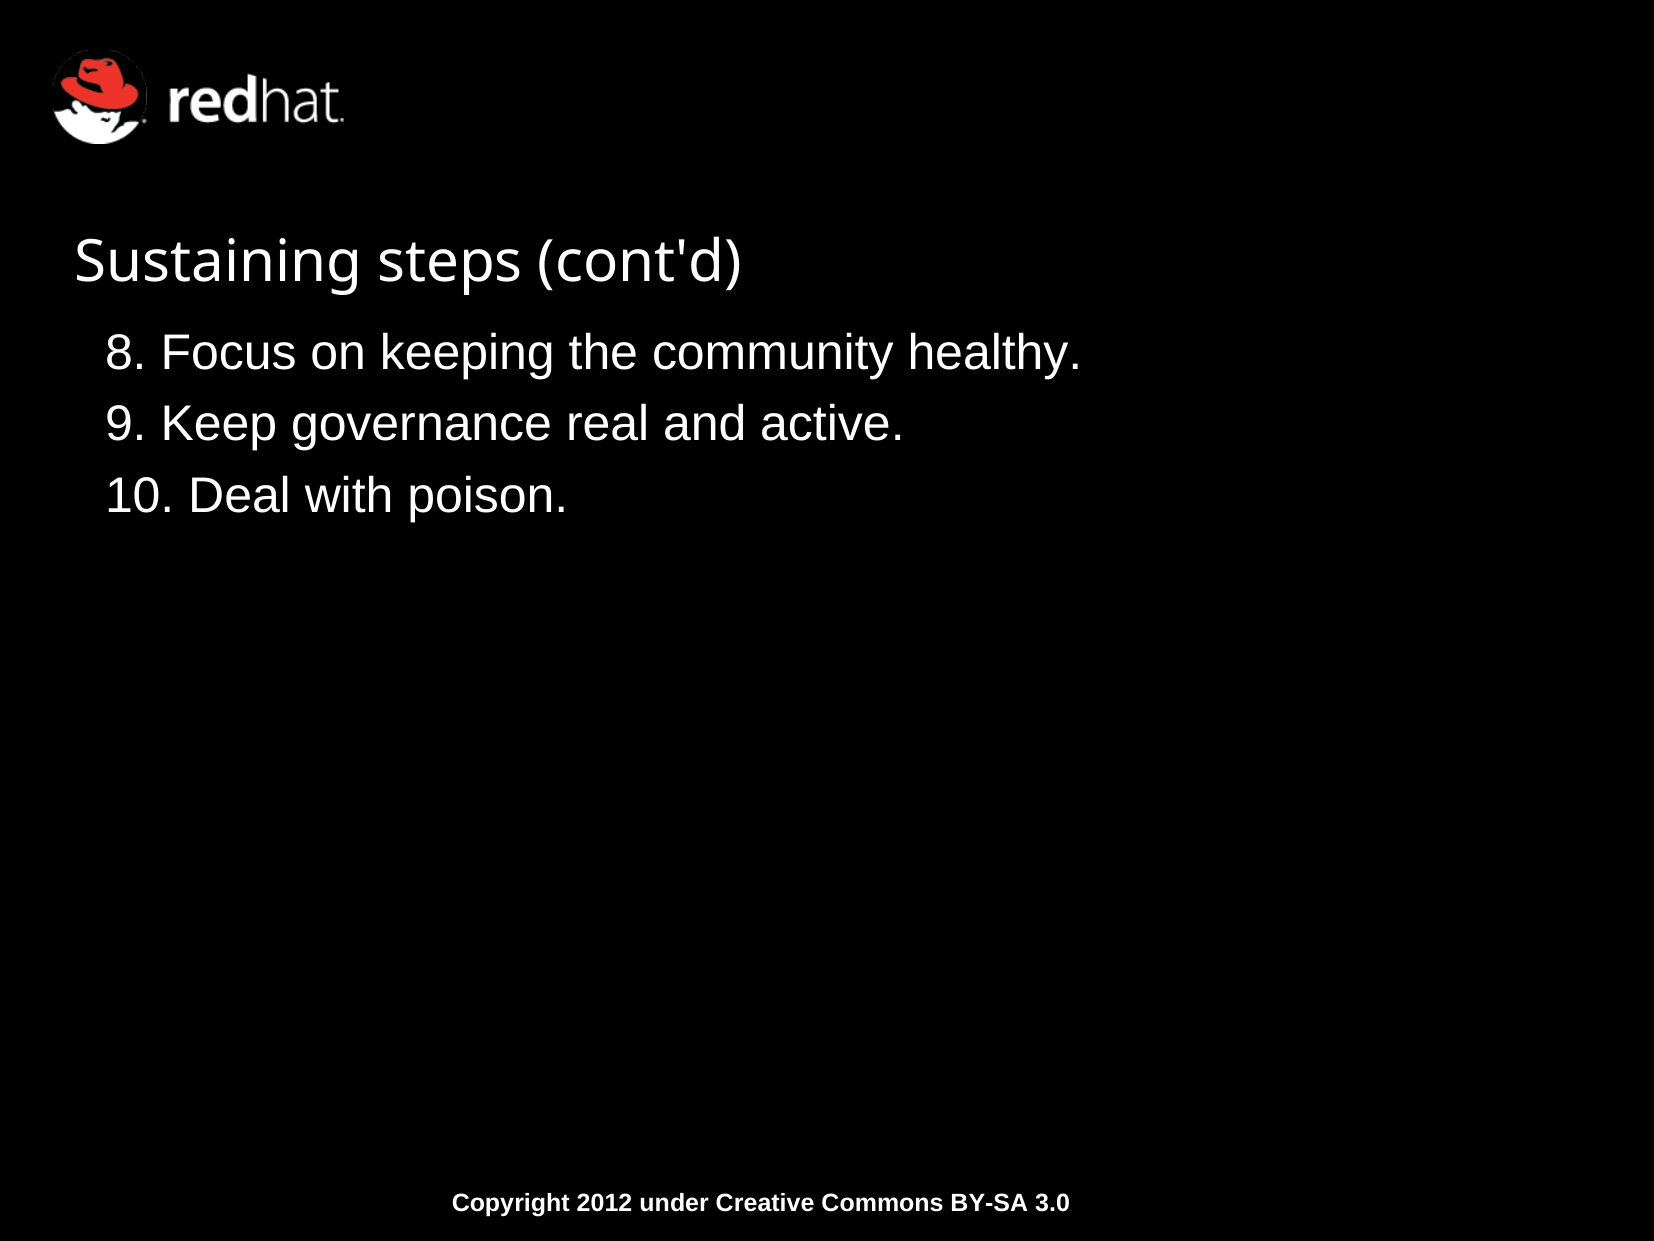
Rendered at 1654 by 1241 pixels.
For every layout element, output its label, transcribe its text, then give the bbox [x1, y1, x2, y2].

list 8. Focus on keeping the community healthy. 9. Keep governance real and active. 10. Deal with poison. [77, 324, 1500, 1186]
picture [52, 49, 345, 144]
title Sustaining steps (cont'd) [74, 199, 1506, 318]
